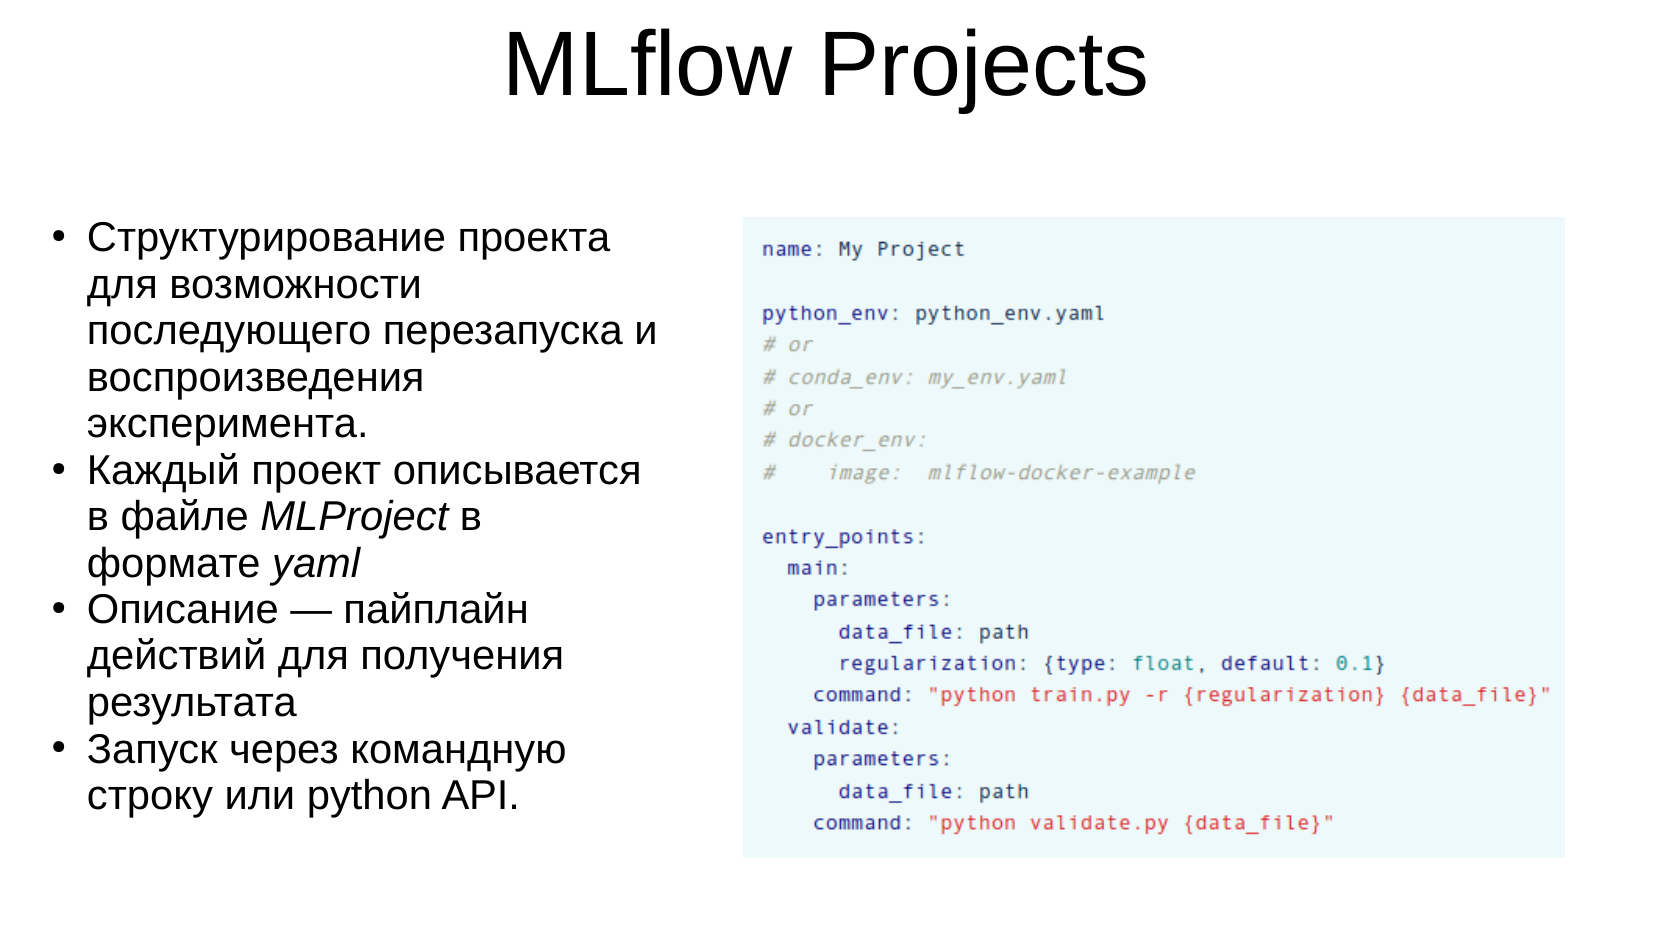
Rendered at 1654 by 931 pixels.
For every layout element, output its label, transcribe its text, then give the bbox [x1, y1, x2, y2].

title MLflow Projects [82, 12, 1571, 218]
picture [740, 217, 1565, 876]
text_box Структурирование проекта для возможности последующего перезапуска и воспроизведения эксперимента. Каждый проект описывается в файле MLProject в формате yaml Описание — пайплайн действий для получения результата Запуск через командную строку или python API. [36, 206, 680, 855]
